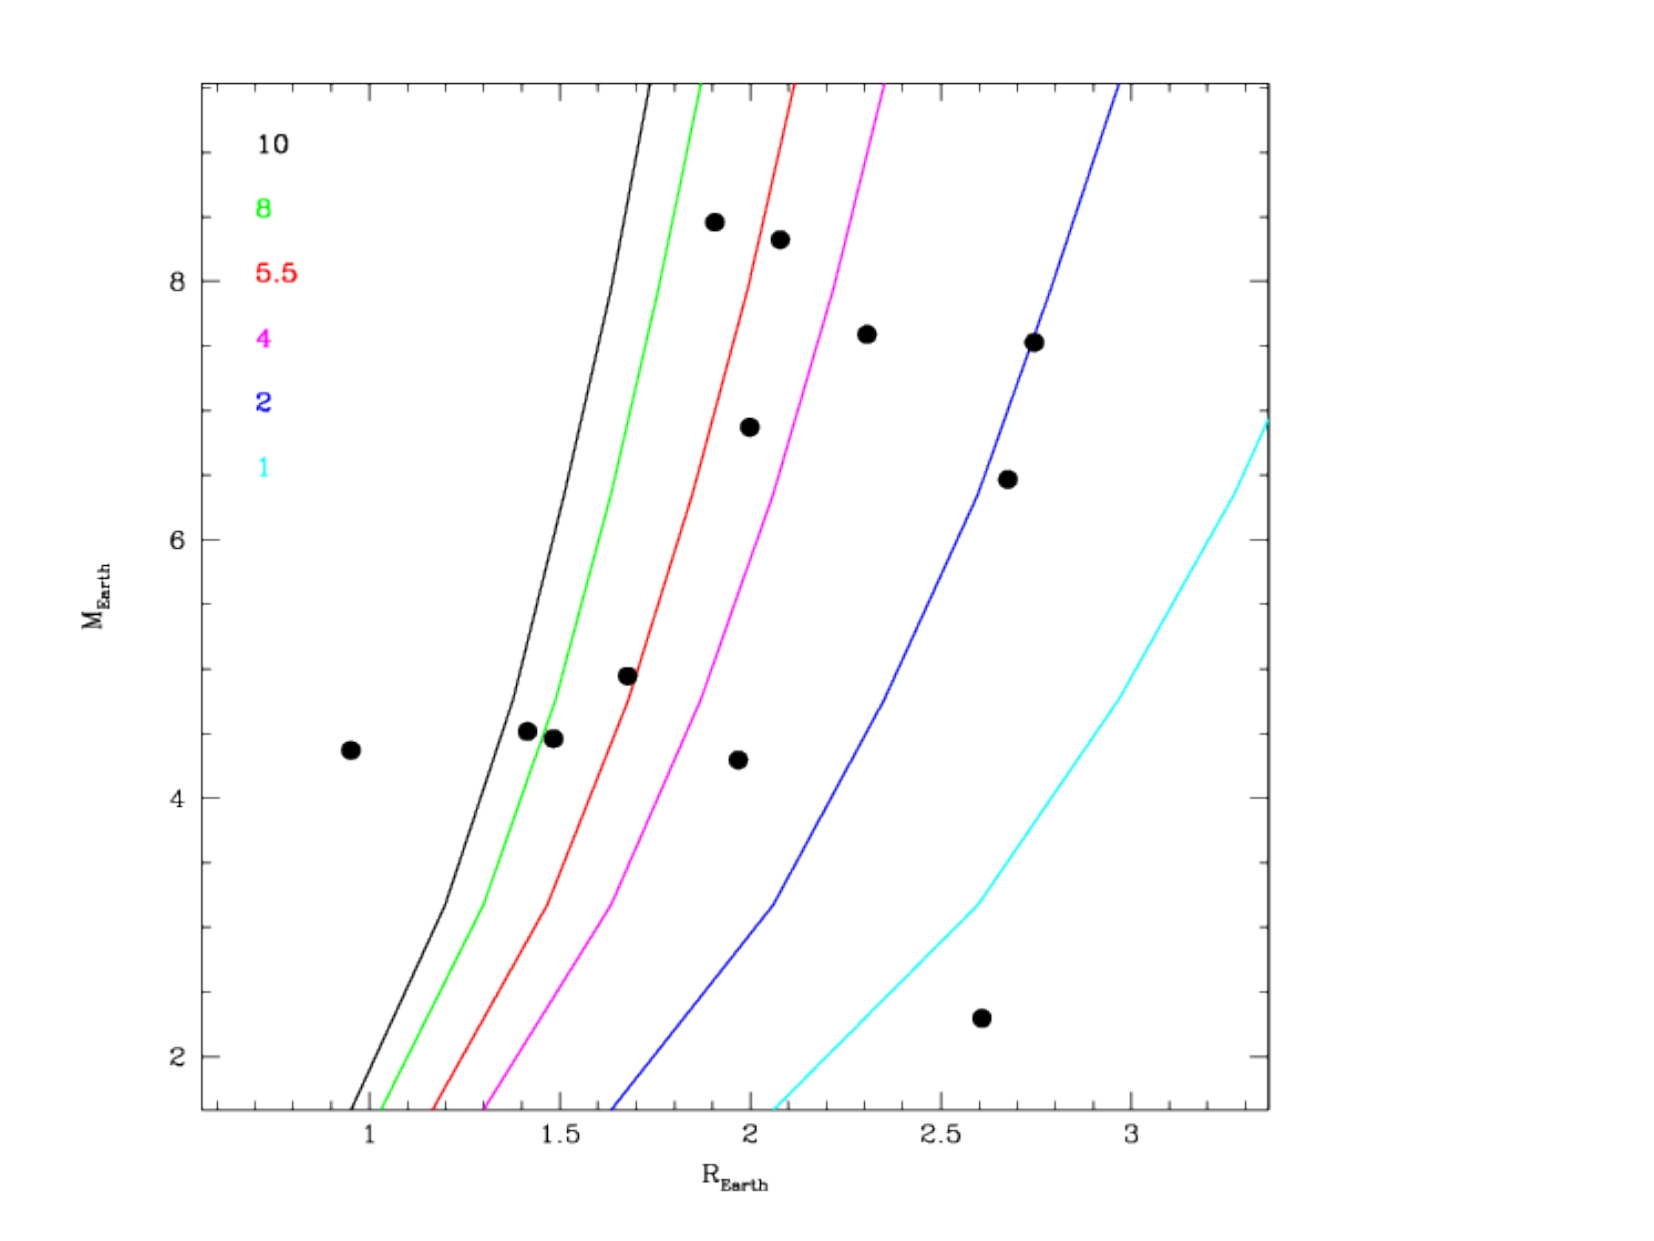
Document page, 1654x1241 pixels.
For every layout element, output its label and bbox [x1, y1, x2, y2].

picture [64, 17, 1336, 1241]
